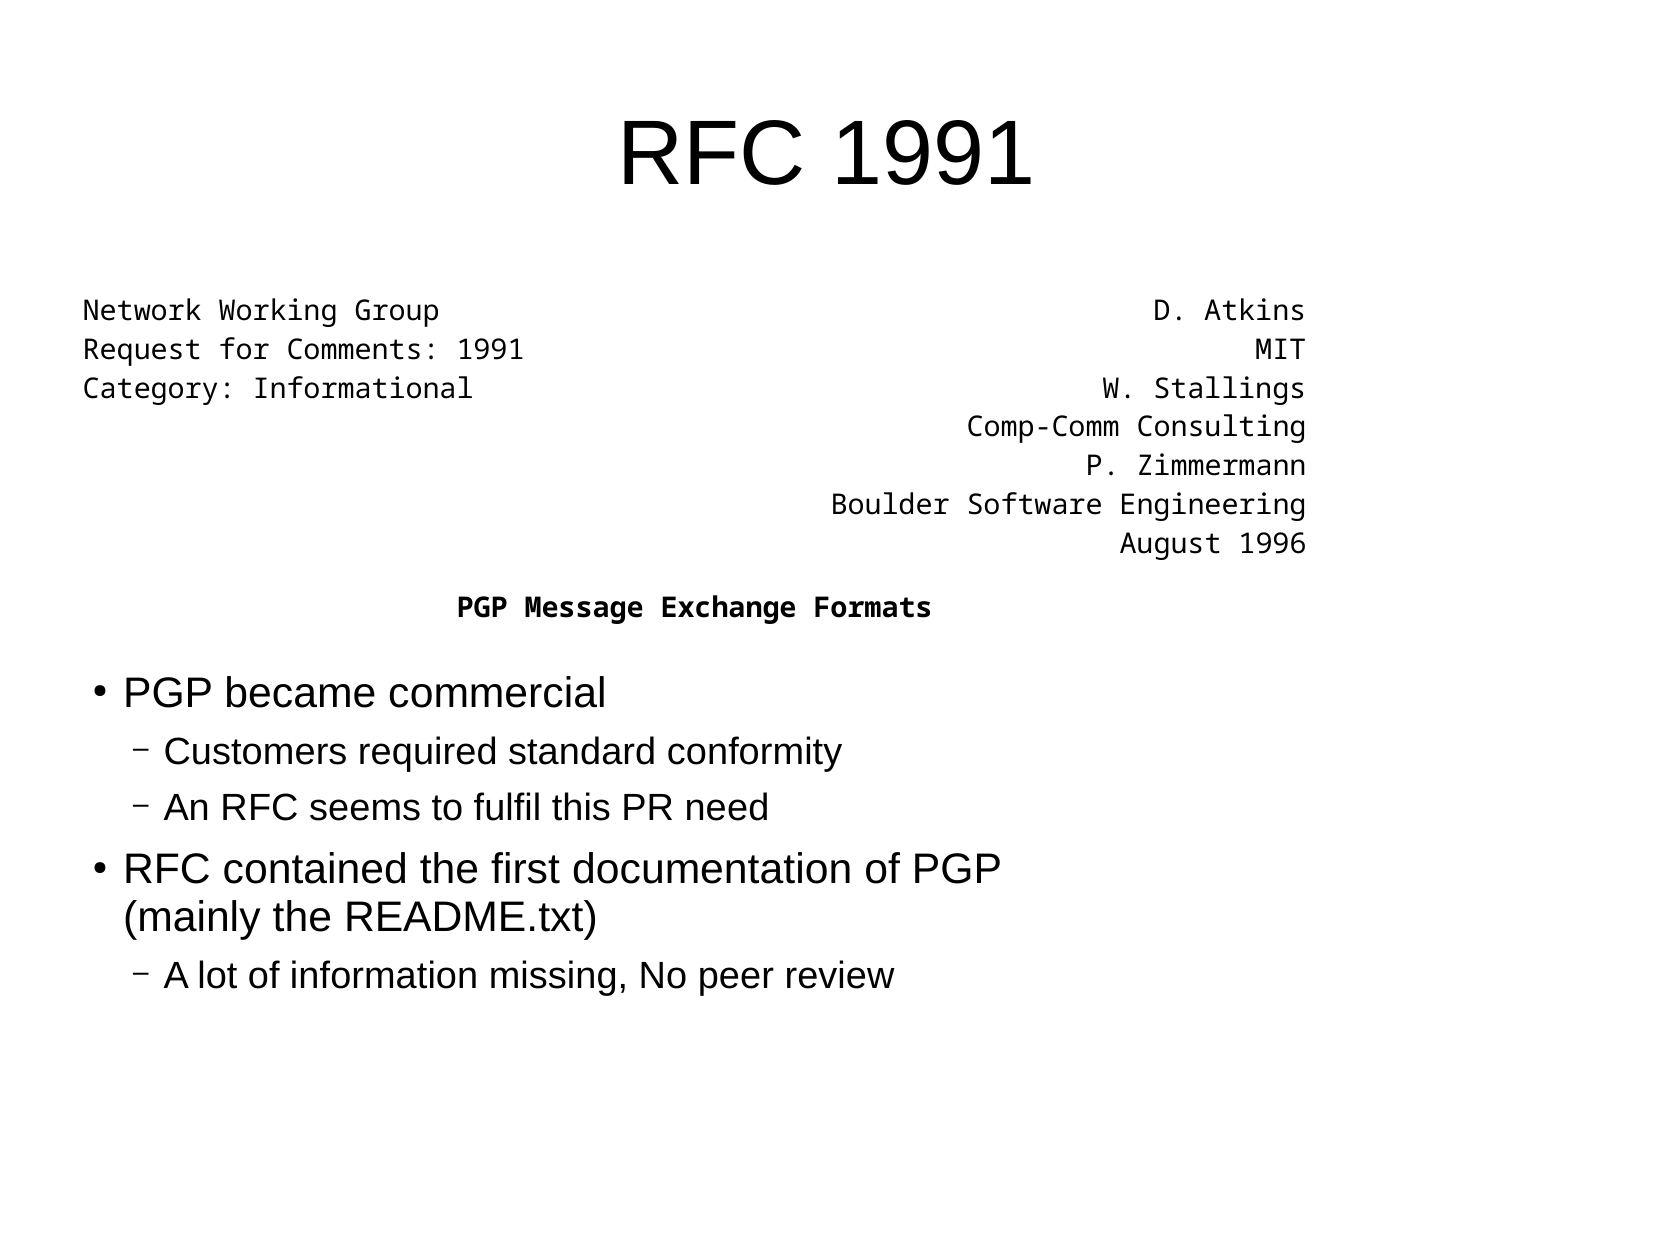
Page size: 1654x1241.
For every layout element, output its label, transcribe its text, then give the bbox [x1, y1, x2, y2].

title RFC 1991 [82, 49, 1571, 257]
list Network Working Group D. Atkins Request for Comments: 1991 MIT Category: Informational W. Stallings Comp-Comm Consulting P. Zimmermann Boulder Software Engineering August 1996 PGP Message Exchange Formats PGP became commercial Customers required standard conformity An RFC seems to fulfil this PR need RFC contained the first documentation of PGP (mainly the README.txt) A lot of information missing, No peer review [82, 290, 1571, 1010]
